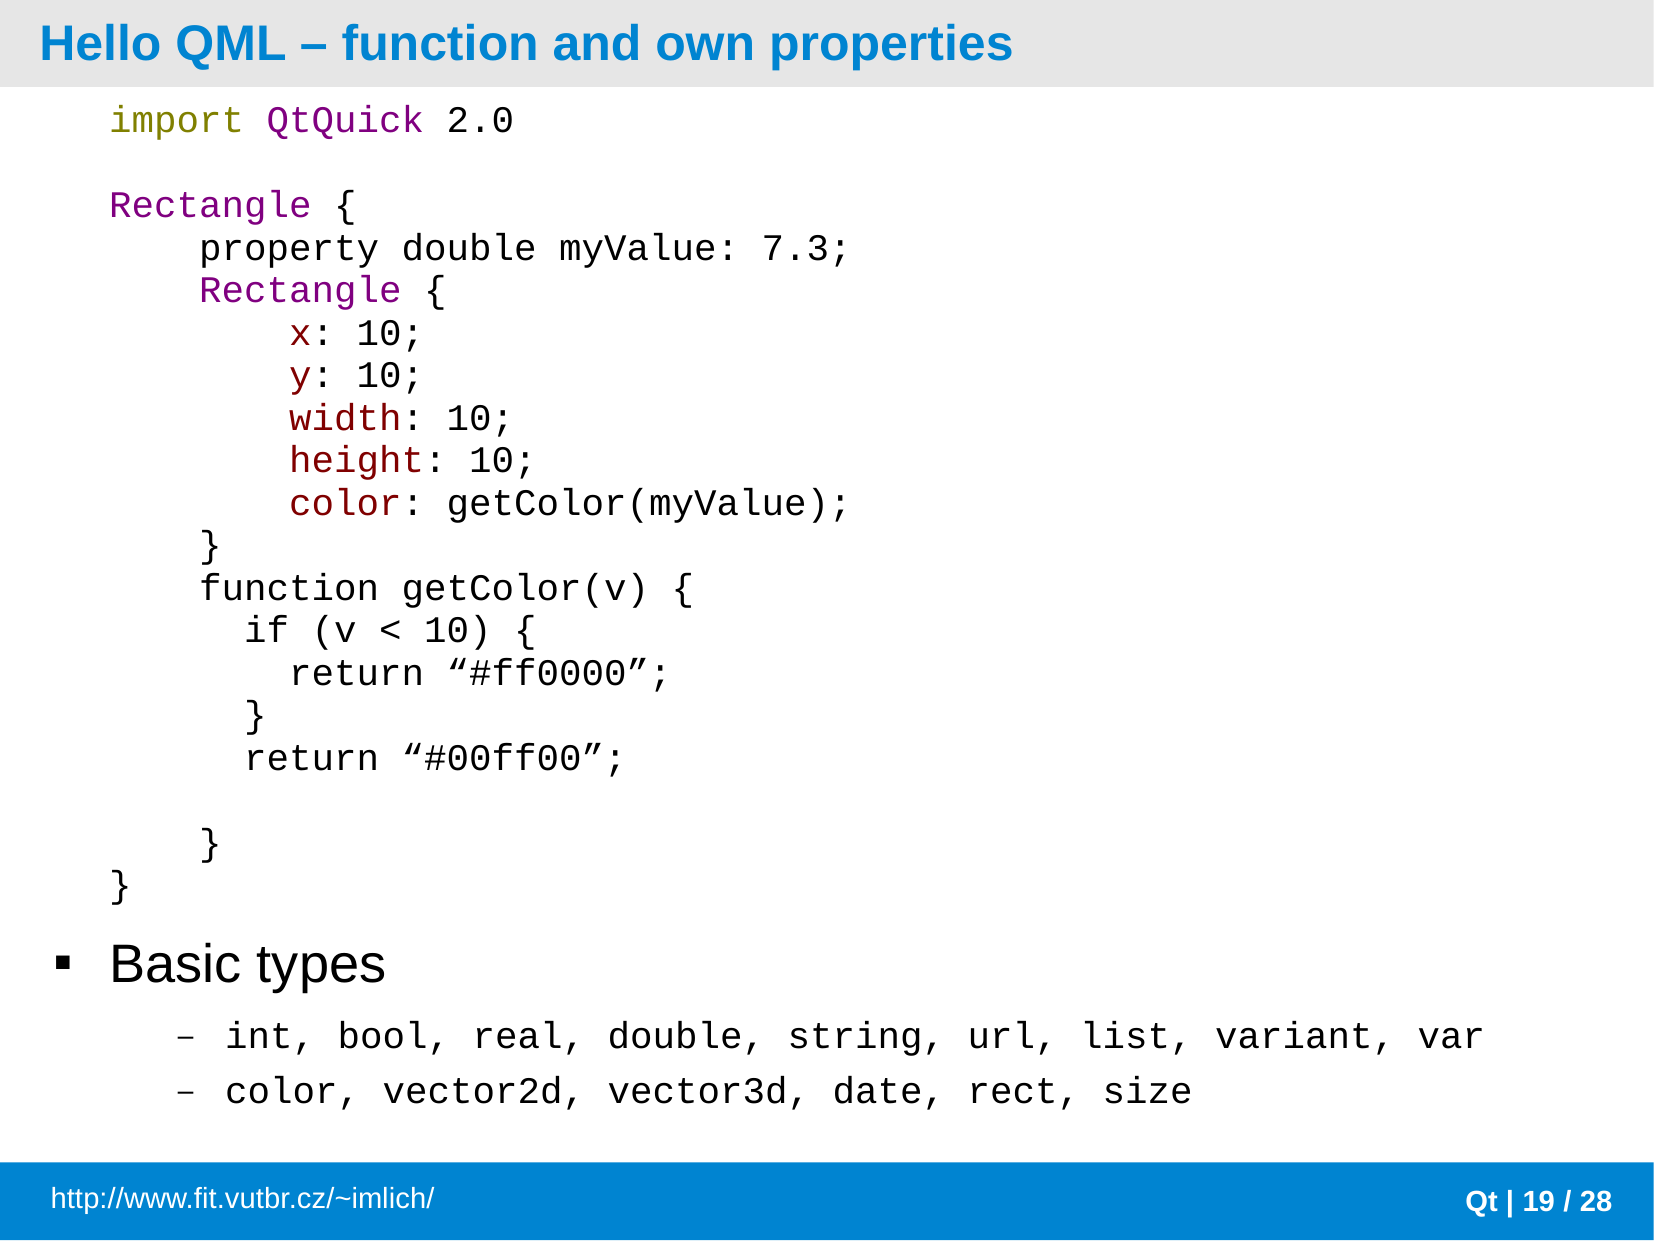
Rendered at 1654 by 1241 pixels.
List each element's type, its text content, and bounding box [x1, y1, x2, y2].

list import QtQuick 2.0 Rectangle { property double myValue: 7.3; Rectangle { x: 10; y: 10; width: 10; height: 10; color: getColor(myValue); } function getColor(v) { if (v < 10) { return “#ff0000”; } return “#00ff00”; } } Basic types int, bool, real, double, string, url, list, variant, var color, vector2d, vector3d, date, rect, size [38, 101, 1616, 1115]
title Hello QML – function and own properties [39, 5, 1615, 81]
